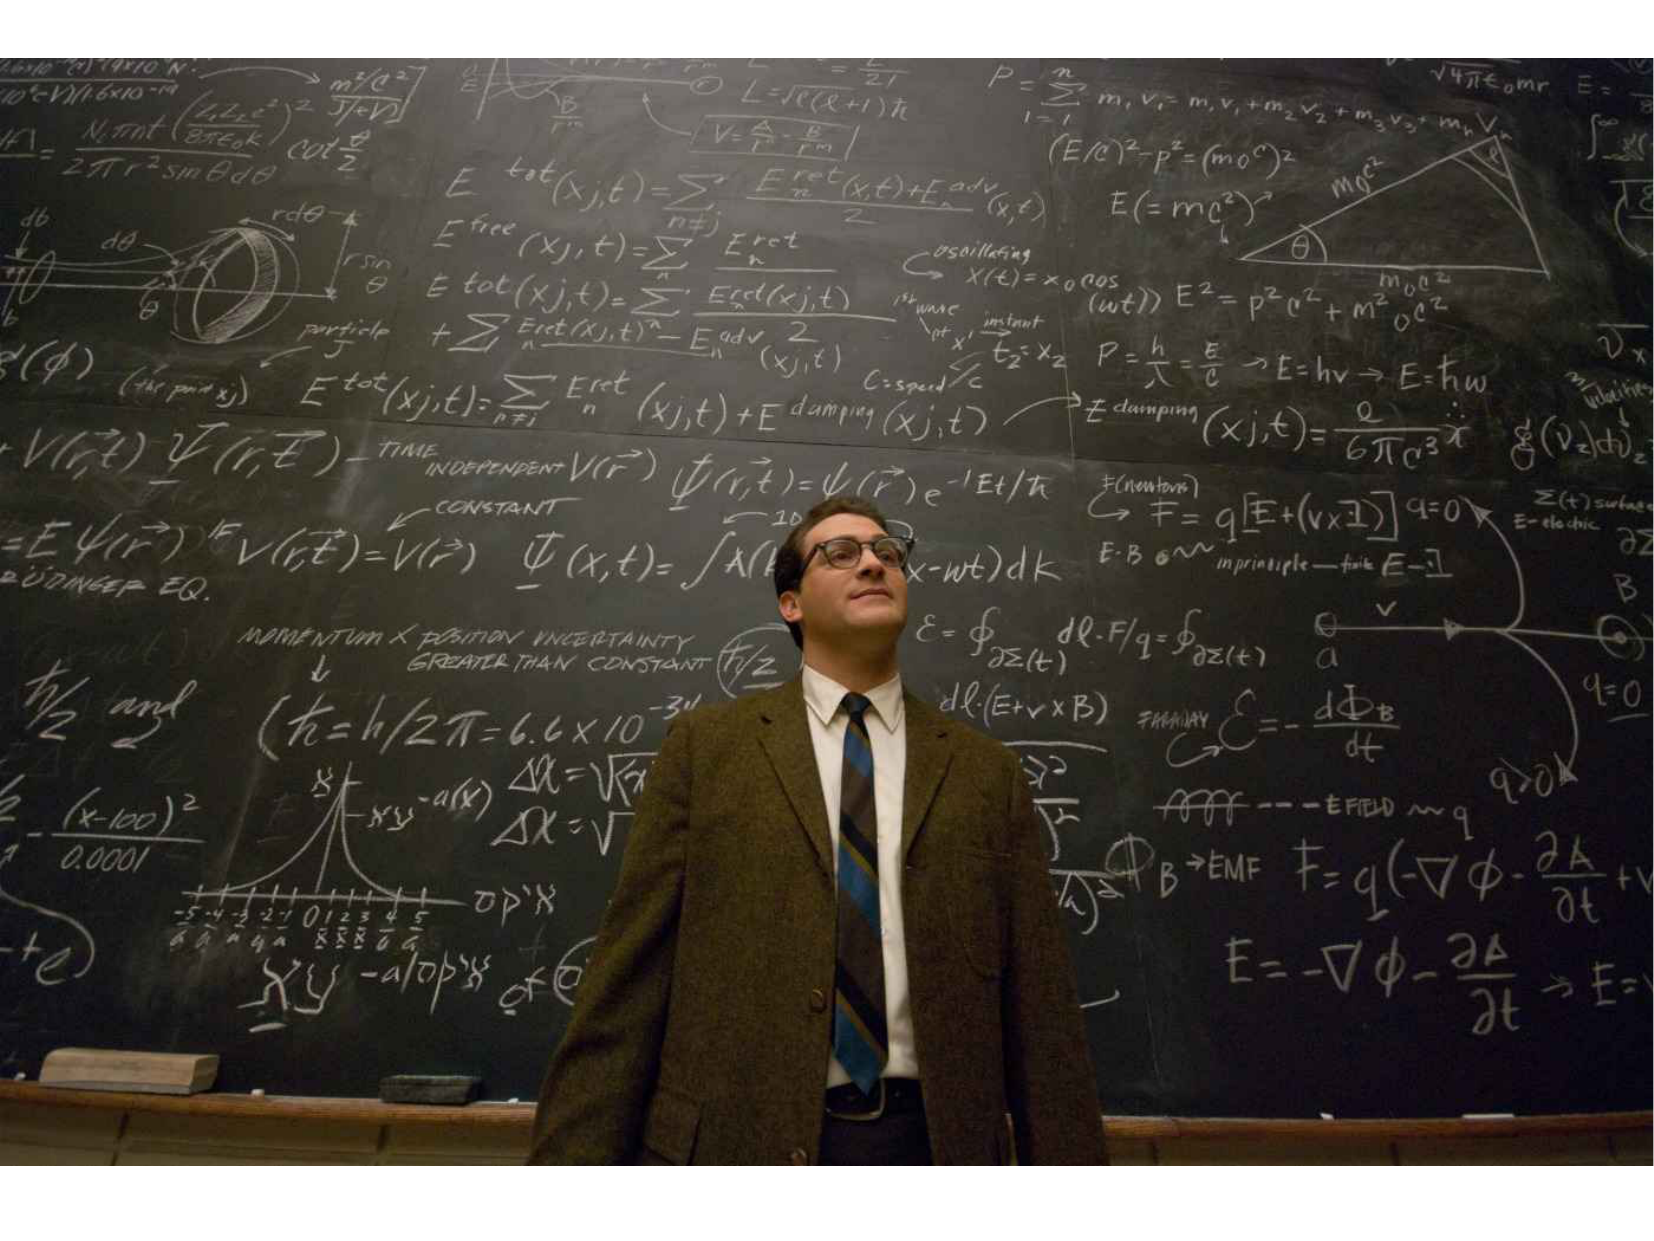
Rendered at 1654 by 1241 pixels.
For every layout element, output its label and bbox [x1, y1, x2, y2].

picture [0, 58, 1654, 1166]
